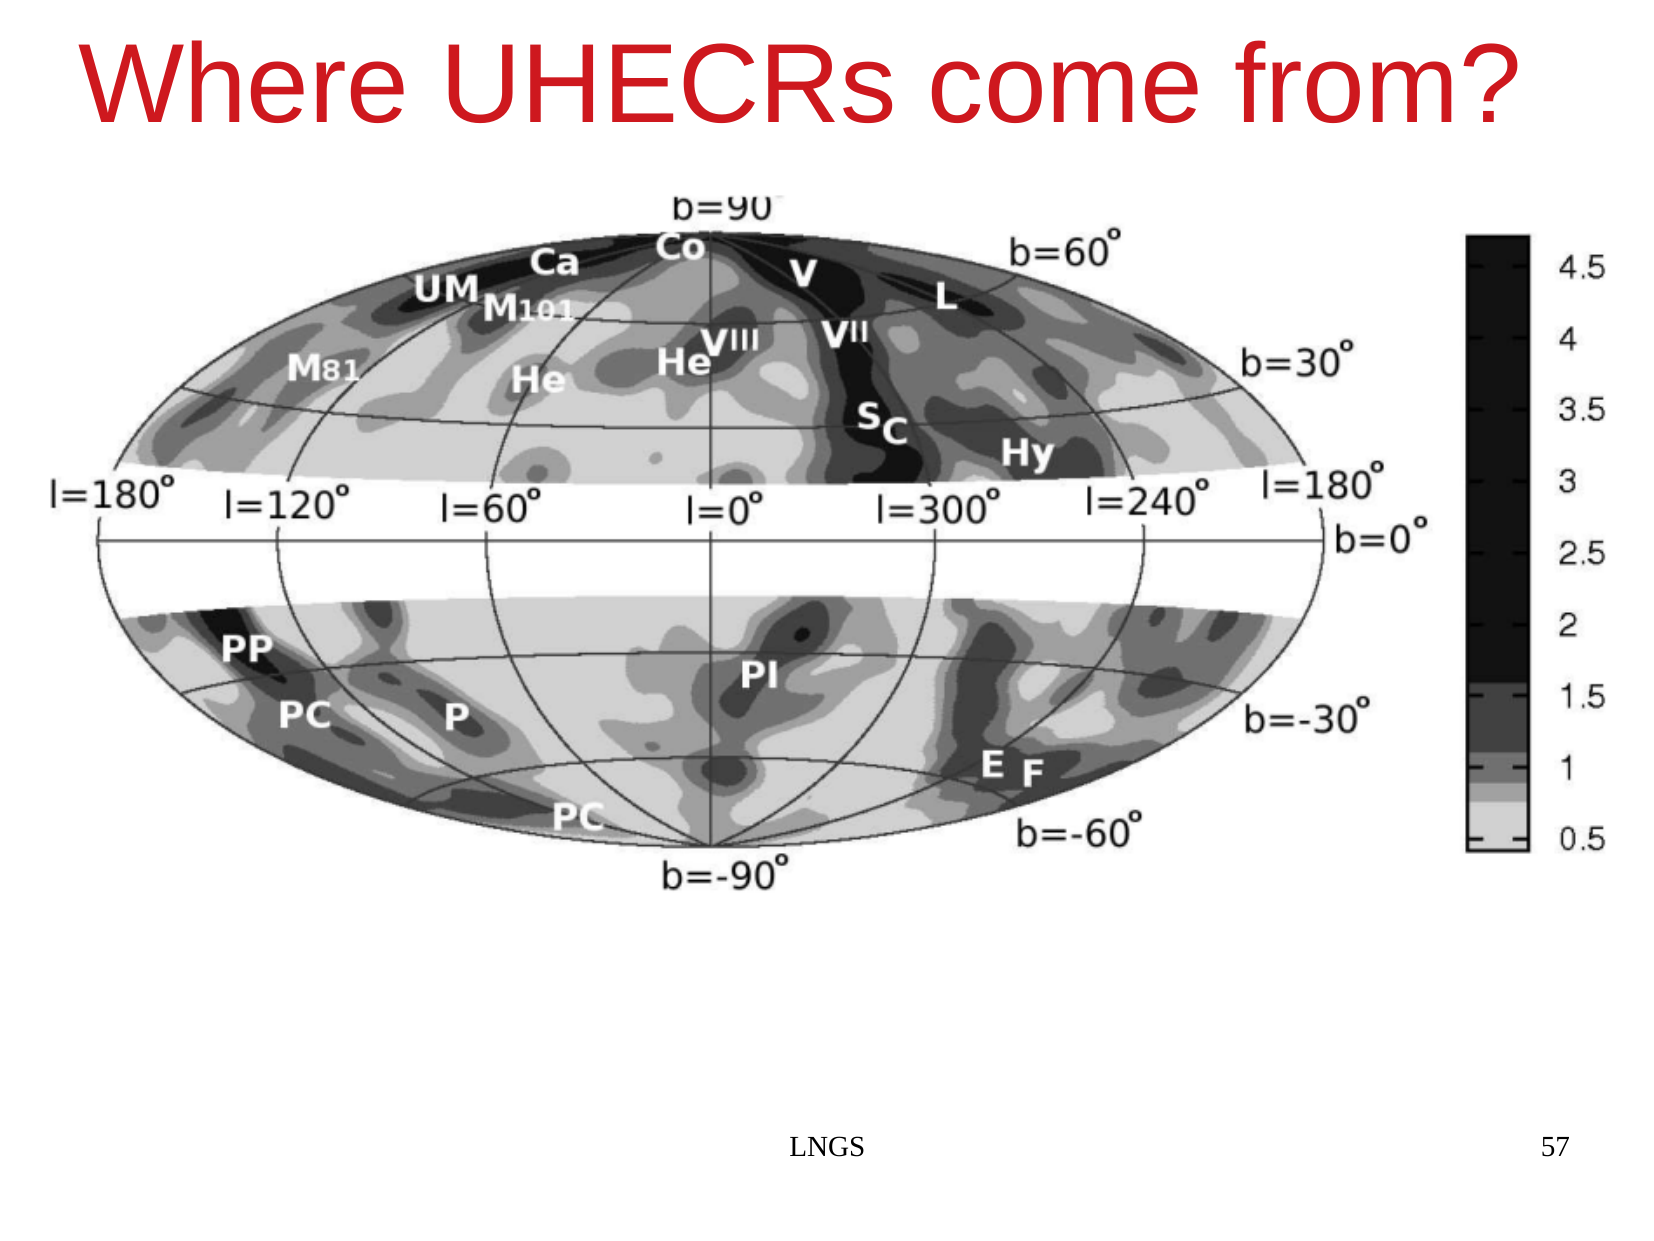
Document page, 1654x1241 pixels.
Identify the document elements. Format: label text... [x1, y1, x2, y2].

title Where UHECRs come from? [30, 16, 1571, 151]
picture [30, 194, 1621, 894]
